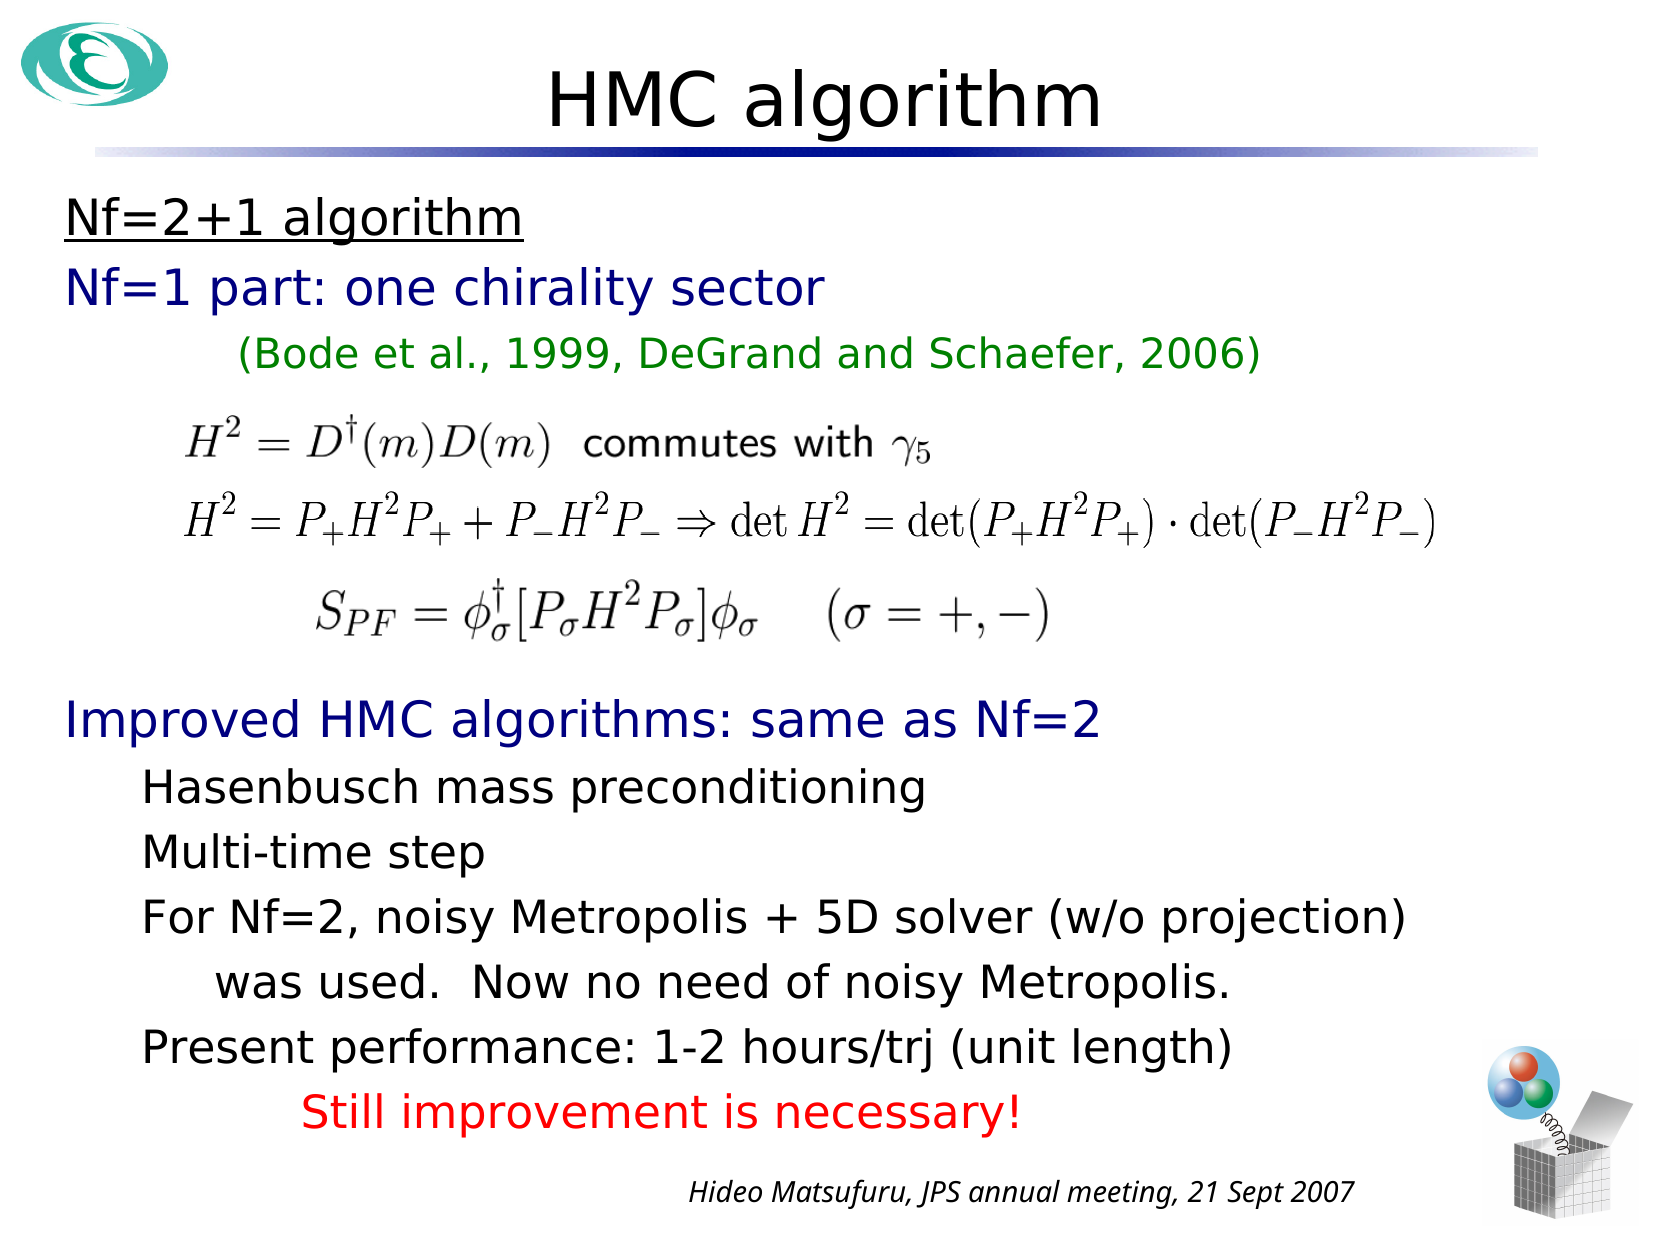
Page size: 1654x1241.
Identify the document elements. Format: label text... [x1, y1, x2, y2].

picture [1482, 1039, 1639, 1226]
picture [185, 414, 930, 469]
picture [95, 147, 1538, 157]
picture [316, 578, 1048, 643]
picture [184, 491, 1434, 550]
picture [15, 14, 174, 114]
list Nf=2+1 algorithm Nf=1 part: one chirality sector (Bode et al., 1999, DeGrand and Schaefer, 2006) Improved HMC algorithms: same as Nf=2 Hasenbusch mass preconditioning Multi-time step For Nf=2, noisy Metropolis + 5D solver (w/o projection) was used. Now no need of noisy Metropolis. Present performance: 1-2 hours/trj (unit length) Still improvement is necessary! [46, 189, 1567, 1116]
title HMC algorithm [201, 47, 1450, 154]
